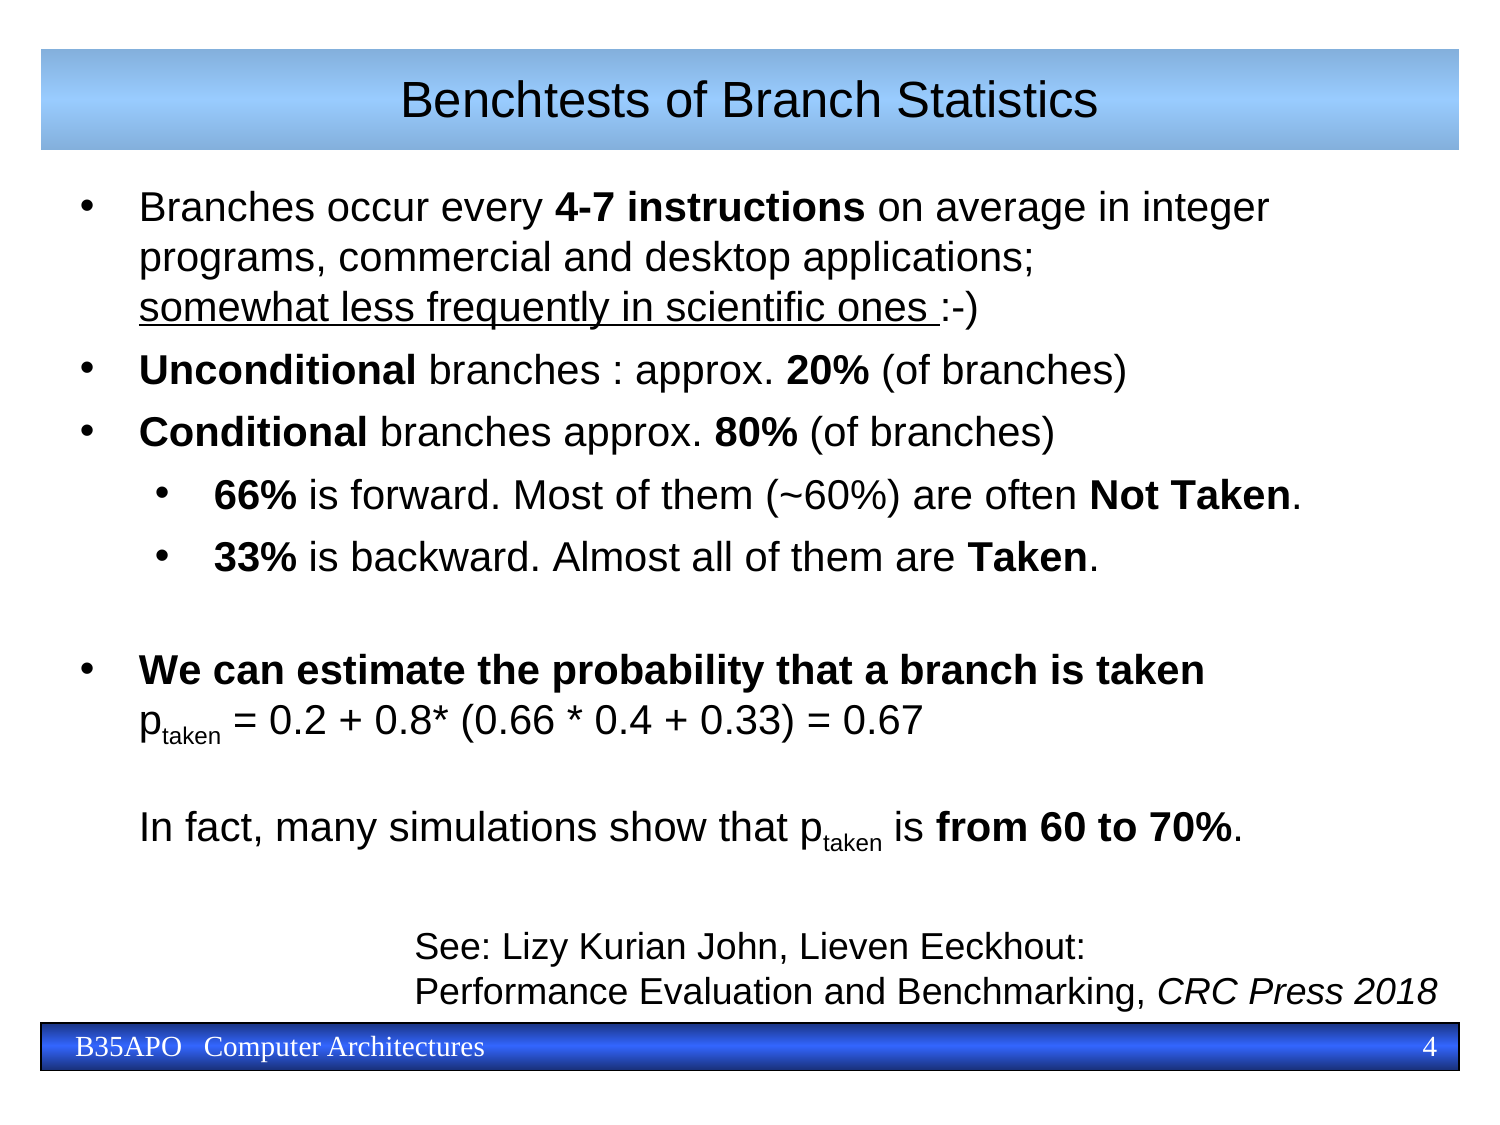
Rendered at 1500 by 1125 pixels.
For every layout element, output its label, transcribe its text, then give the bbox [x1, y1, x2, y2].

text_box Branches occur every 4-7 instructions on average in integer programs, commercial and desktop applications; somewhat less frequently in scientific ones :-) Unconditional branches : approx. 20% (of branches) Conditional branches approx. 80% (of branches) 66% is forward. Most of them (~60%) are often Not Taken. 33% is backward. Almost all of them are Taken. We can estimate the probability that a branch is taken ptaken = 0.2 + 0.8* (0.66 * 0.4 + 0.33) = 0.67 In fact, many simulations show that ptaken is from 60 to 70%. [64, 172, 1459, 864]
title Benchtests of Branch Statistics [41, 49, 1459, 150]
text_box See: Lizy Kurian John, Lieven Eeckhout: Performance Evaluation and Benchmarking, CRC Press 2018 [399, 914, 1453, 1020]
